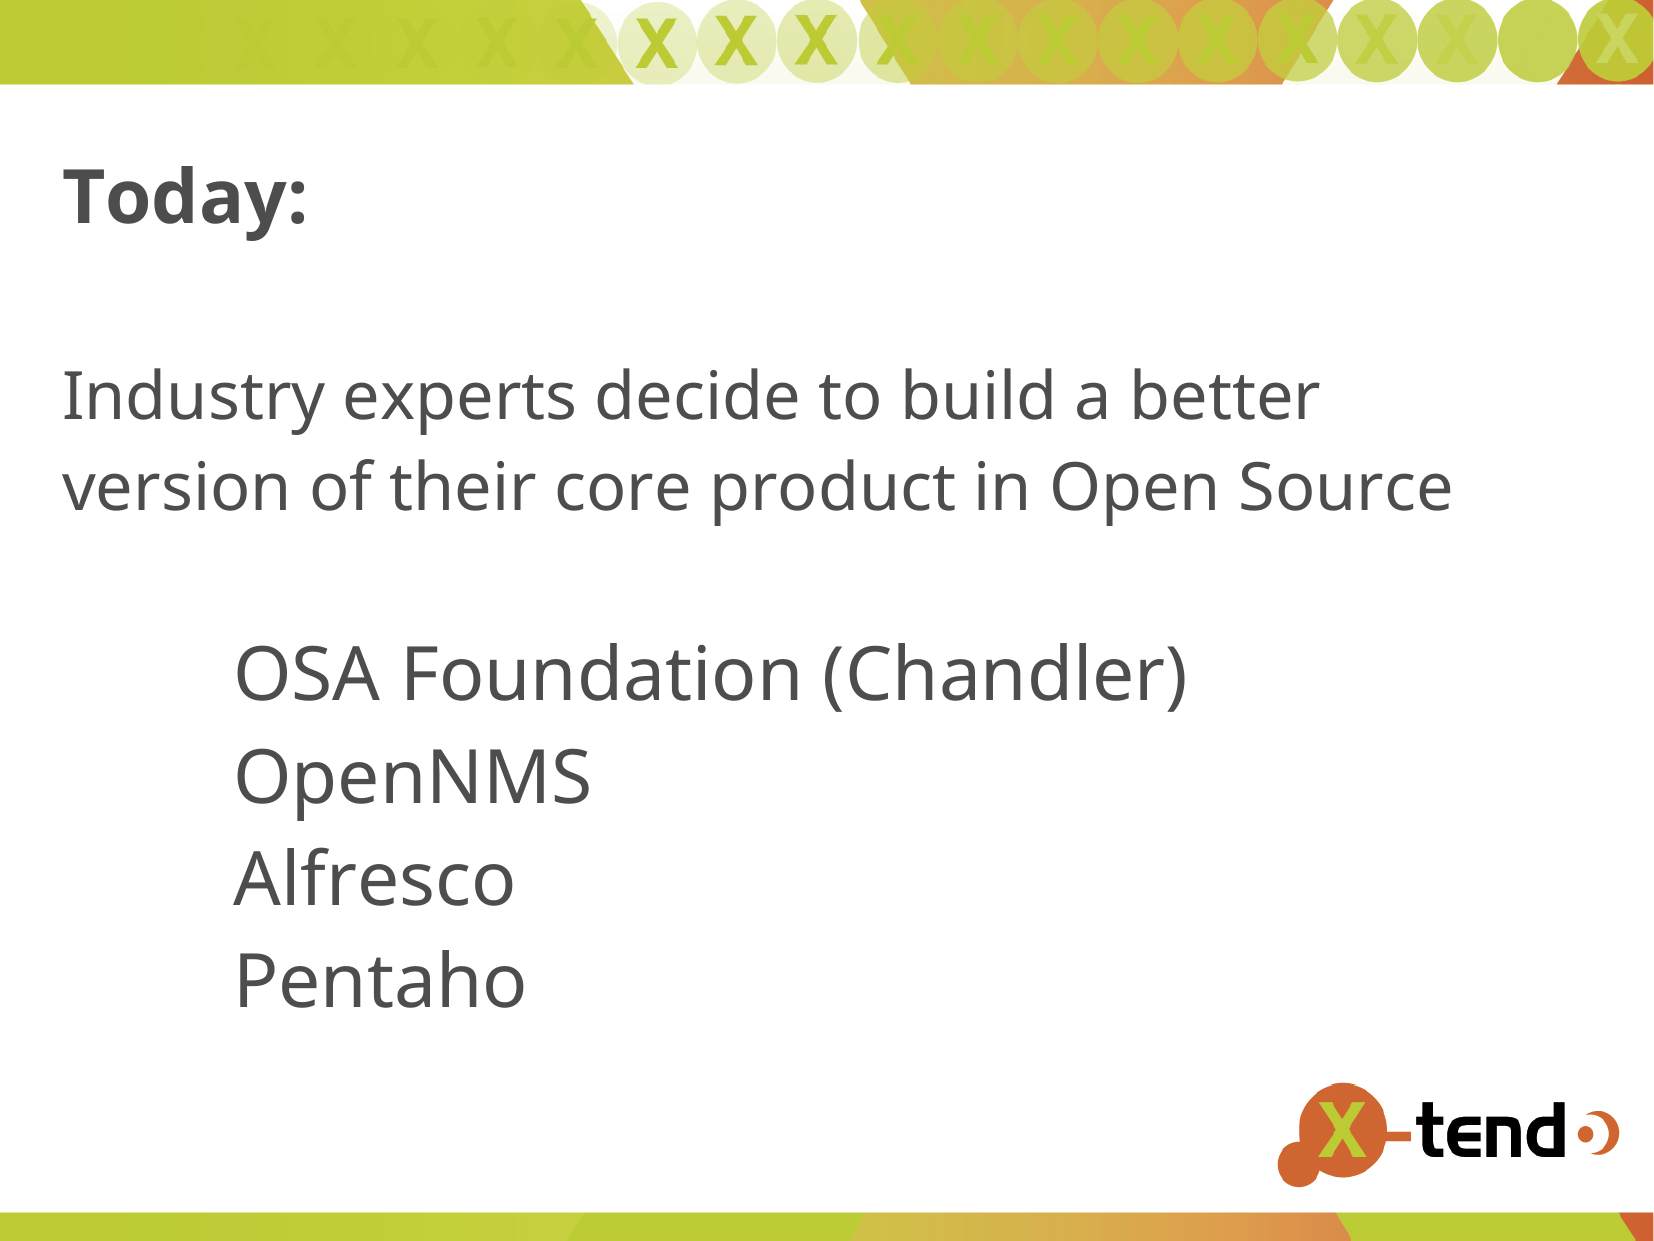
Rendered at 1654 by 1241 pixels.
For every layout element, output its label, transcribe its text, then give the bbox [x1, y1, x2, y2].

text_box Today: Industry experts decide to build a better version of their core product in Open Source OSA Foundation (Chandler) OpenNMS Alfresco Pentaho [47, 135, 1598, 1241]
picture [0, 0, 1654, 1241]
